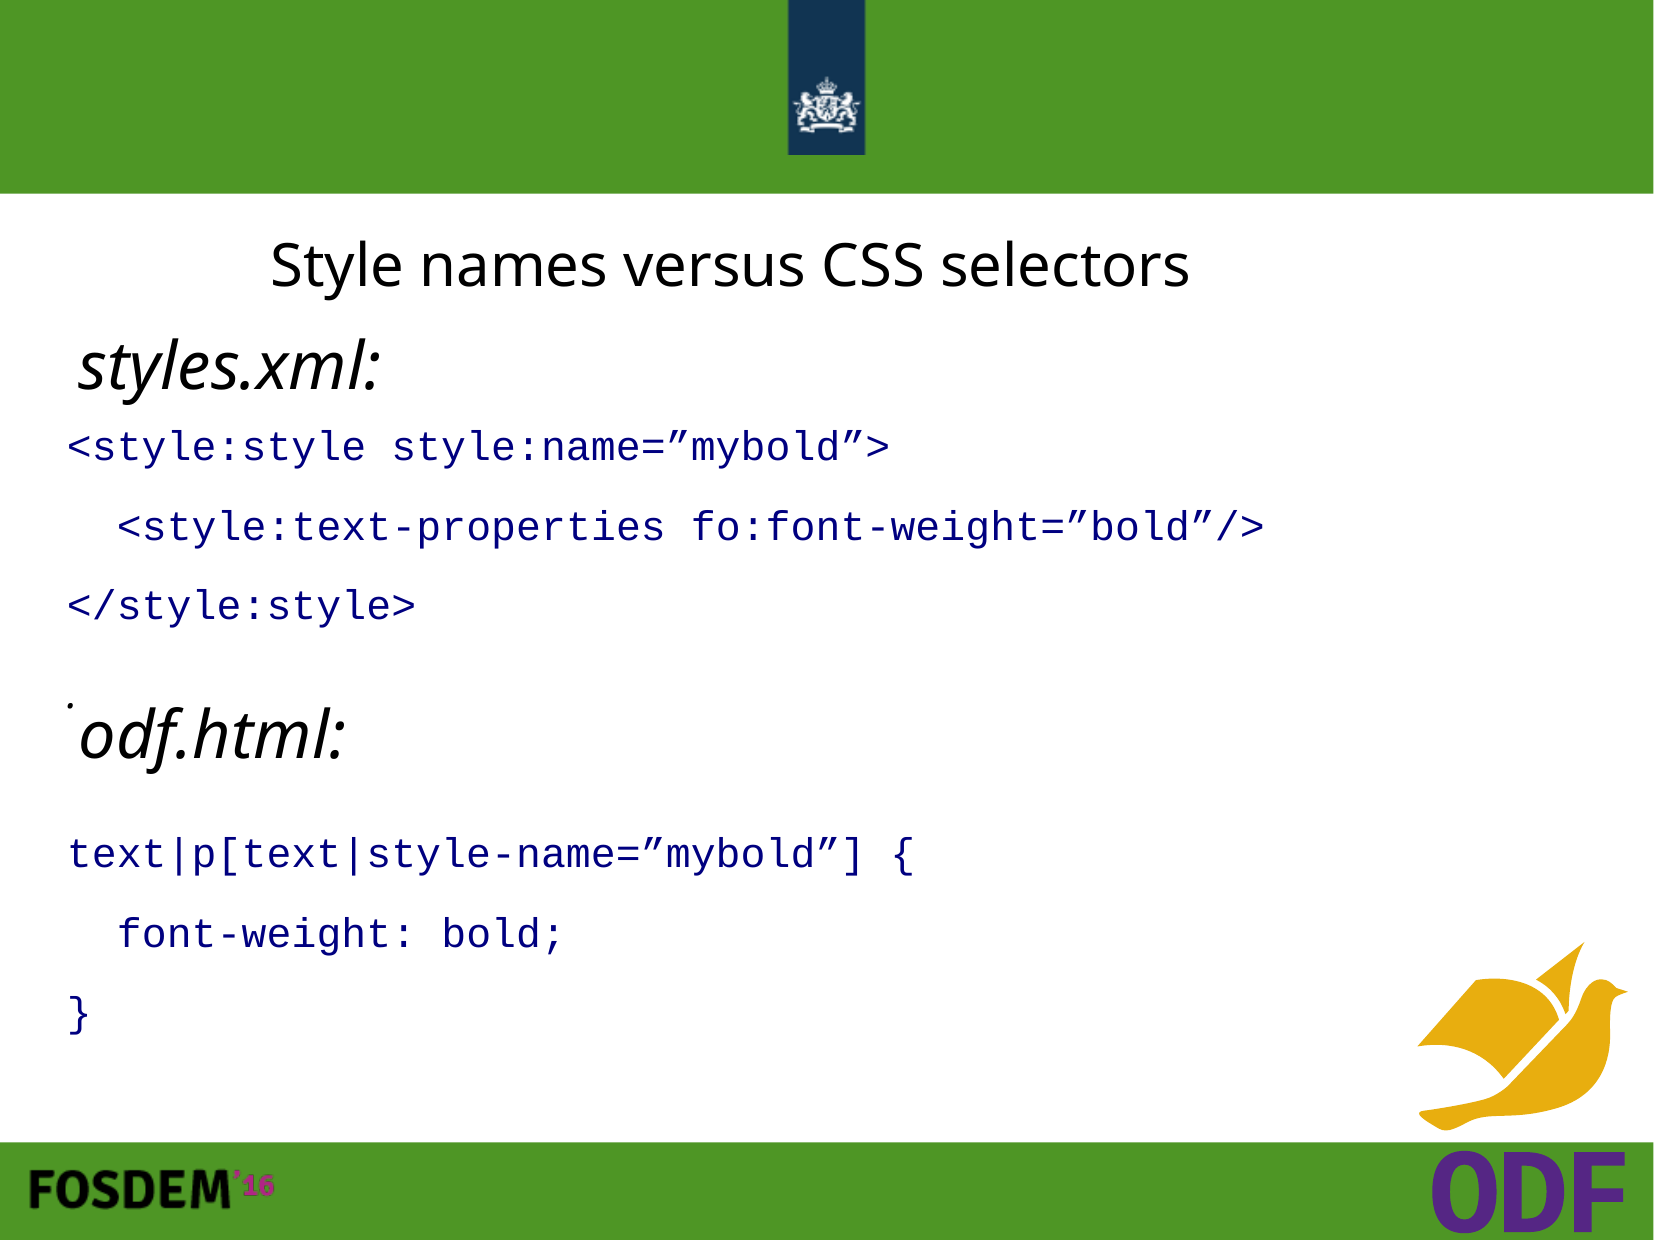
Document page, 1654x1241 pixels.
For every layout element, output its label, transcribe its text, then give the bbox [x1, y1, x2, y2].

picture [22, 1142, 343, 1232]
text_box odf.html: [78, 687, 365, 777]
list <style:style style:name=”mybold”> <style:text-properties fo:font-weight=”bold”/> </style:style> . text|p[text|style-name=”mybold”] { font-weight: bold; } [66, 337, 1488, 1110]
title Style names versus CSS selectors [270, 211, 1282, 315]
picture [0, 0, 1654, 155]
text_box styles.xml: [78, 318, 421, 408]
